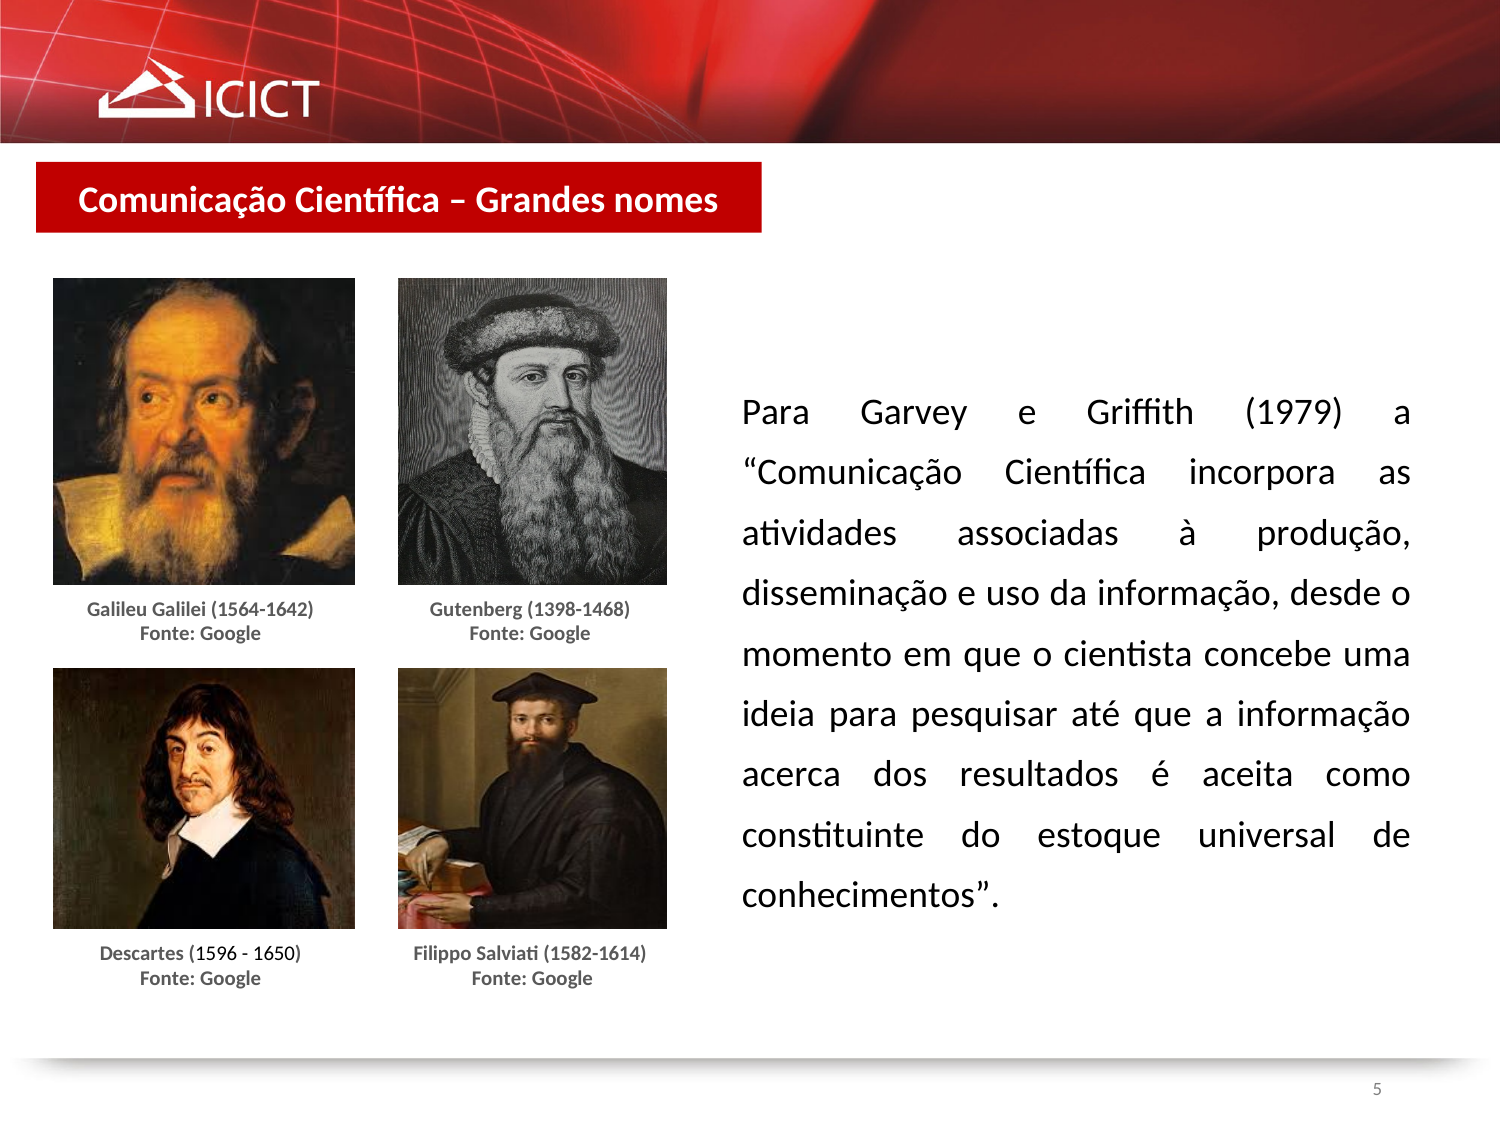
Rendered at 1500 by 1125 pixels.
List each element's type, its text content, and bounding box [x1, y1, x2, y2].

text_box Para Garvey e Griffith (1979) a “Comunicação Científica incorpora as atividades associadas à produção, disseminação e uso da informação, desde o momento em que o cientista concebe uma ideia para pesquisar até que a informação acerca dos resultados é aceita como constituinte do estoque universal de conhecimentos”. [727, 363, 1427, 923]
text_box Descartes (1596 - 1650) Fonte: Google [64, 931, 337, 998]
text_box Gutenberg (1398-1468) Fonte: Google [394, 587, 667, 653]
text_box Comunicação Científica – Grandes nomes [36, 161, 762, 233]
text_box <número> [1059, 1057, 1397, 1118]
picture [0, 0, 1500, 1125]
text_box Filippo Salviati (1582-1614) Fonte: Google [396, 931, 669, 998]
text_box Galileu Galilei (1564-1642) Fonte: Google [64, 587, 337, 653]
